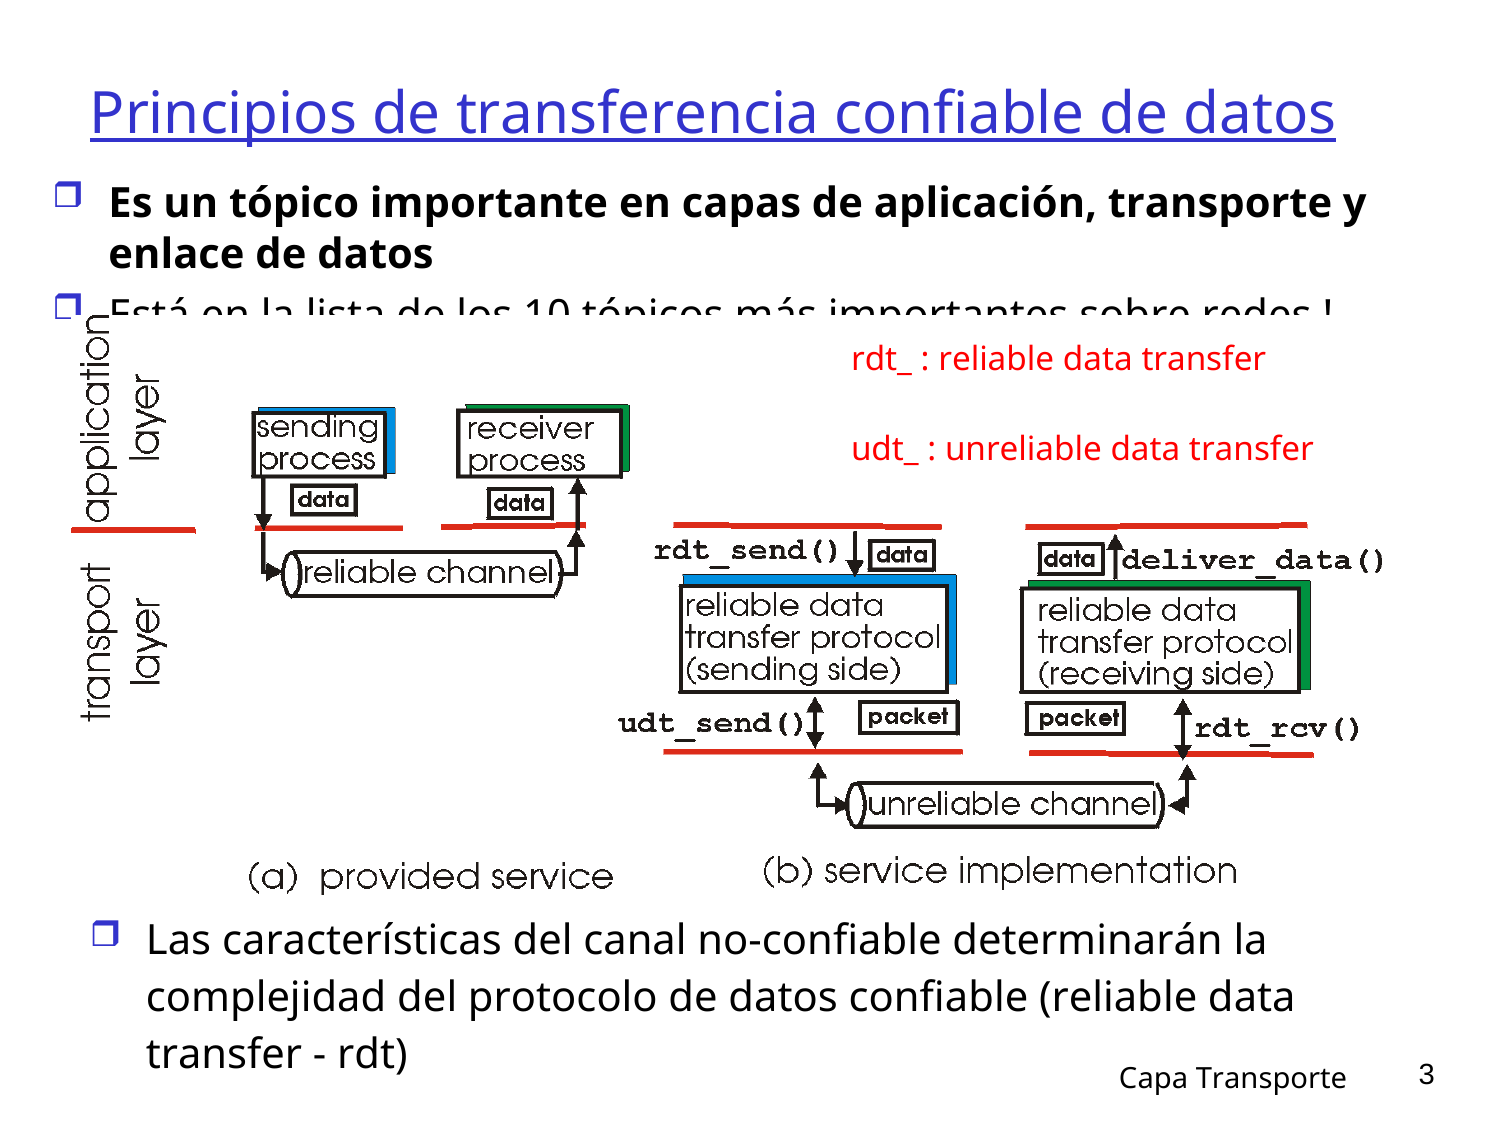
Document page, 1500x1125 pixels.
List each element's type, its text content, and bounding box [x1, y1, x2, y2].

list Es un tópico importante en capas de aplicación, transporte y enlace de datos Está en la lista de los 10 tópicos más importantes sobre redes ! [37, 168, 1463, 356]
list Las características del canal no-confiable determinarán la complejidad del protocolo de datos confiable (reliable data transfer - rdt)‏ [75, 902, 1352, 1068]
picture [71, 315, 1382, 895]
title Principios de transferencia confiable de datos [75, 33, 1438, 168]
text_box rdt_ : reliable data transfer udt_ : unreliable data transfer [836, 326, 1330, 479]
